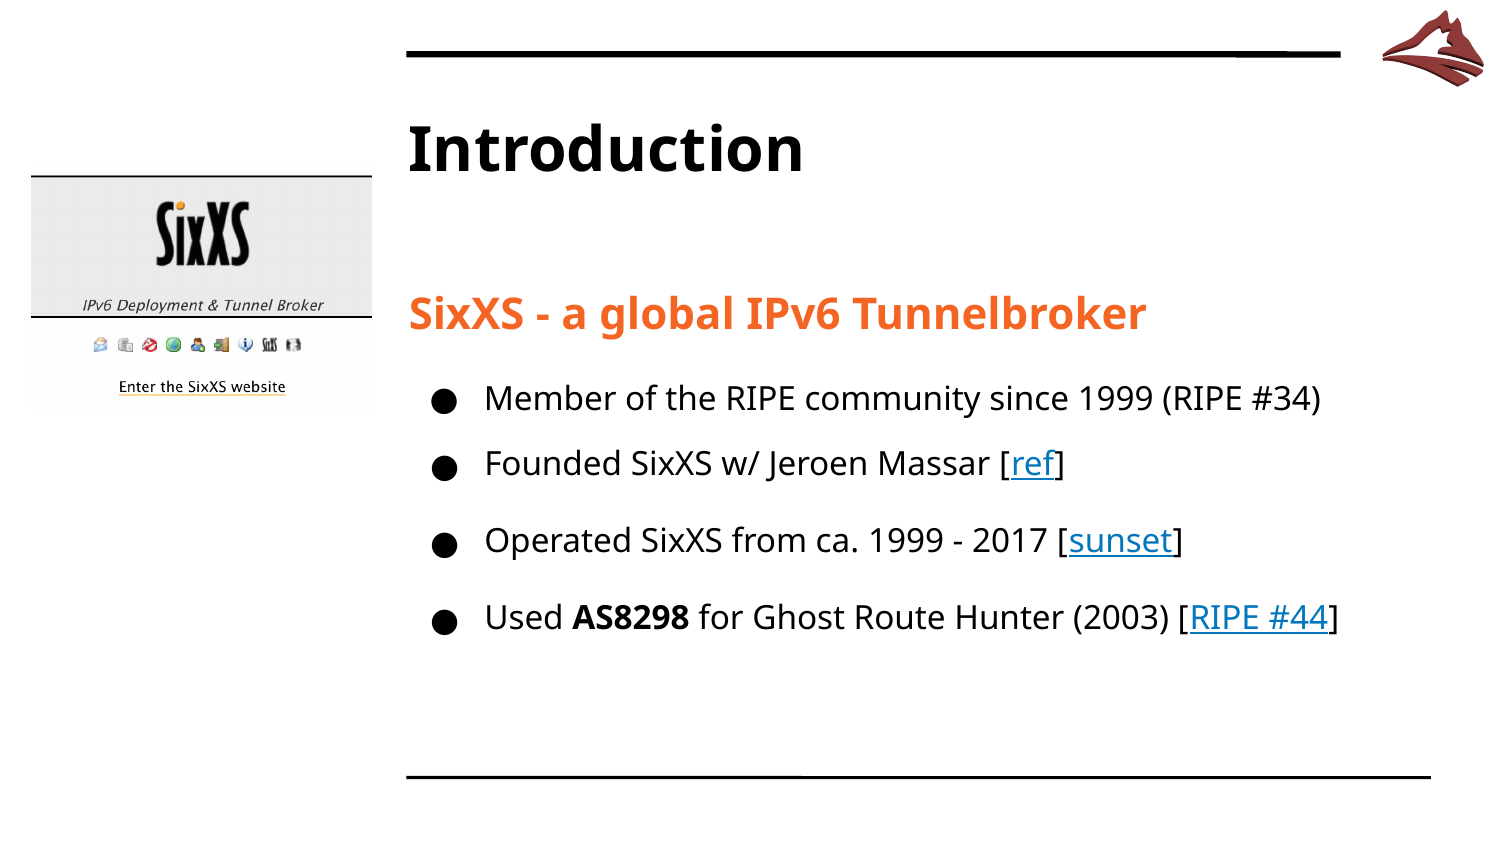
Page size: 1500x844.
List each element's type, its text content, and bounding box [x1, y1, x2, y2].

picture [31, 165, 372, 412]
list SixXS - a global IPv6 Tunnelbroker Member of the RIPE community since 1999 (RIPE #34) [393, 262, 1431, 756]
text_box Founded SixXS w/ Jeroen Massar [ref] Operated SixXS from ca. 1999 - 2017 [sunset] Used AS8298 for Ghost Route Hunter (2003) [RIPE #44] [394, 420, 1432, 657]
title Introduction [393, 94, 1431, 199]
picture [1382, 10, 1484, 87]
